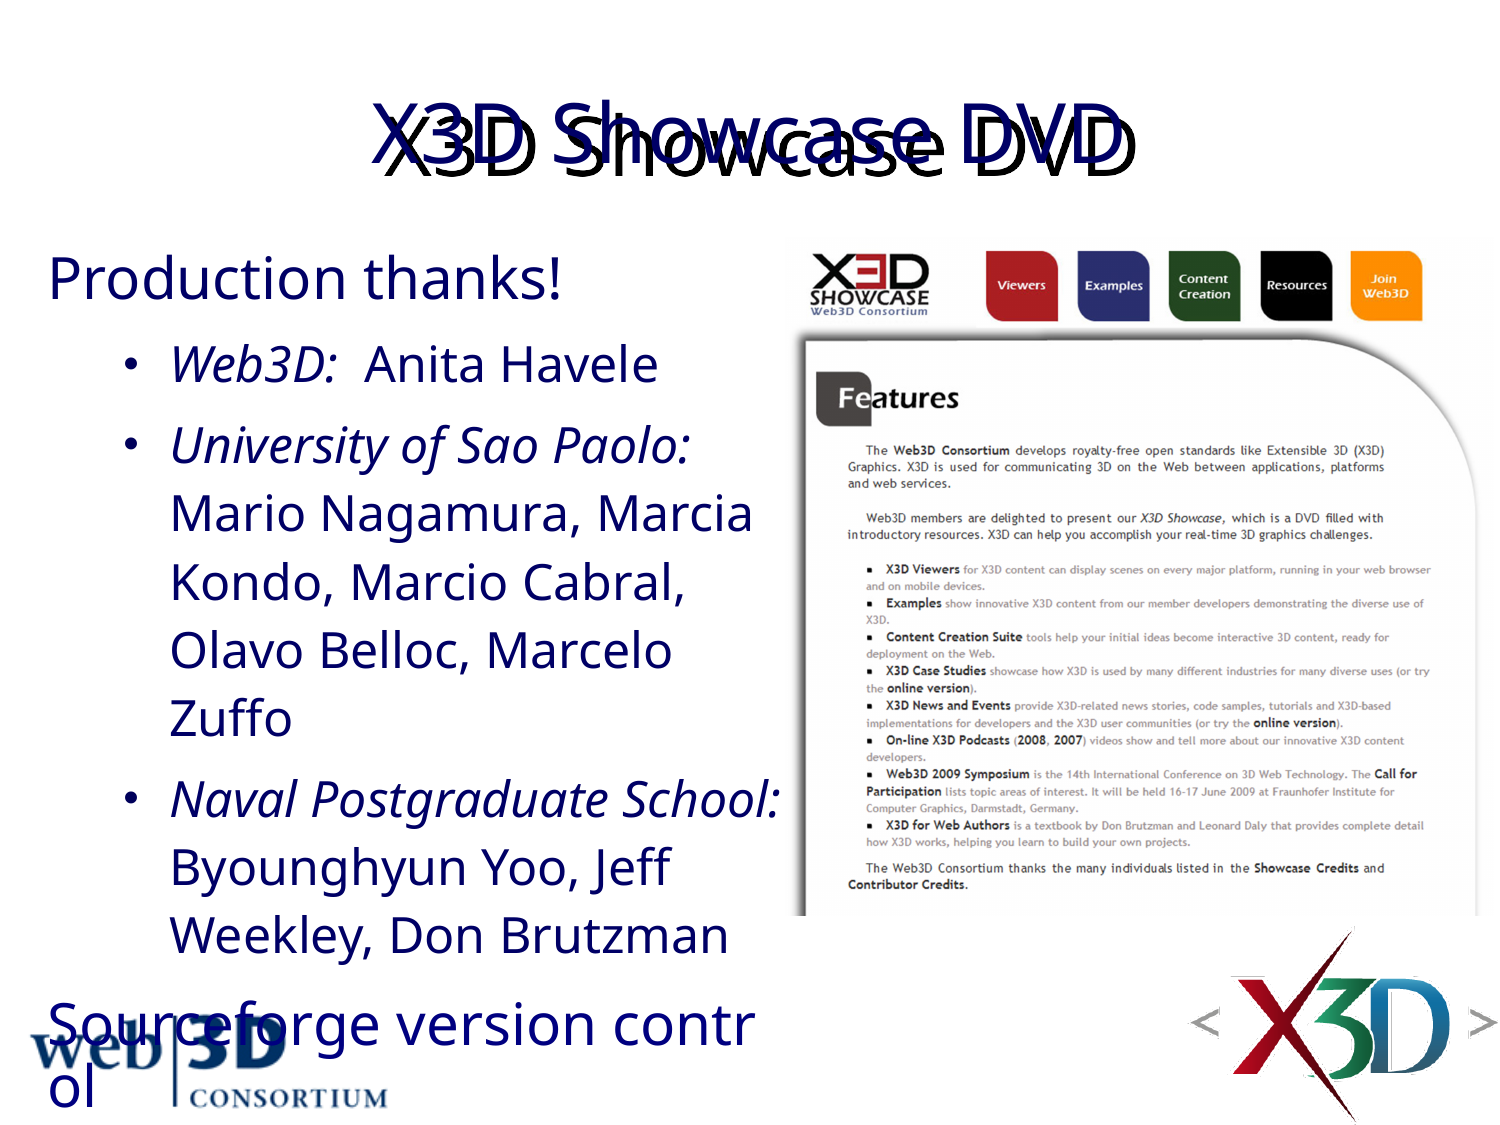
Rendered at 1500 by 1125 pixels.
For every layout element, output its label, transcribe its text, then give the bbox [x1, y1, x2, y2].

picture [785, 237, 1494, 916]
title X3D Showcase DVD [112, 44, 1388, 218]
picture [12, 998, 413, 1118]
picture [1187, 926, 1500, 1125]
list Production thanks! Web3D: Anita Havele University of Sao Paolo: Mario Nagamura, Marcia Kondo, Marcio Cabral, Olavo Belloc, Marcelo Zuffo Naval Postgraduate School: Byounghyun Yoo, Jeff Weekley, Don Brutzman Sourceforge version control for easy updating [47, 237, 788, 986]
